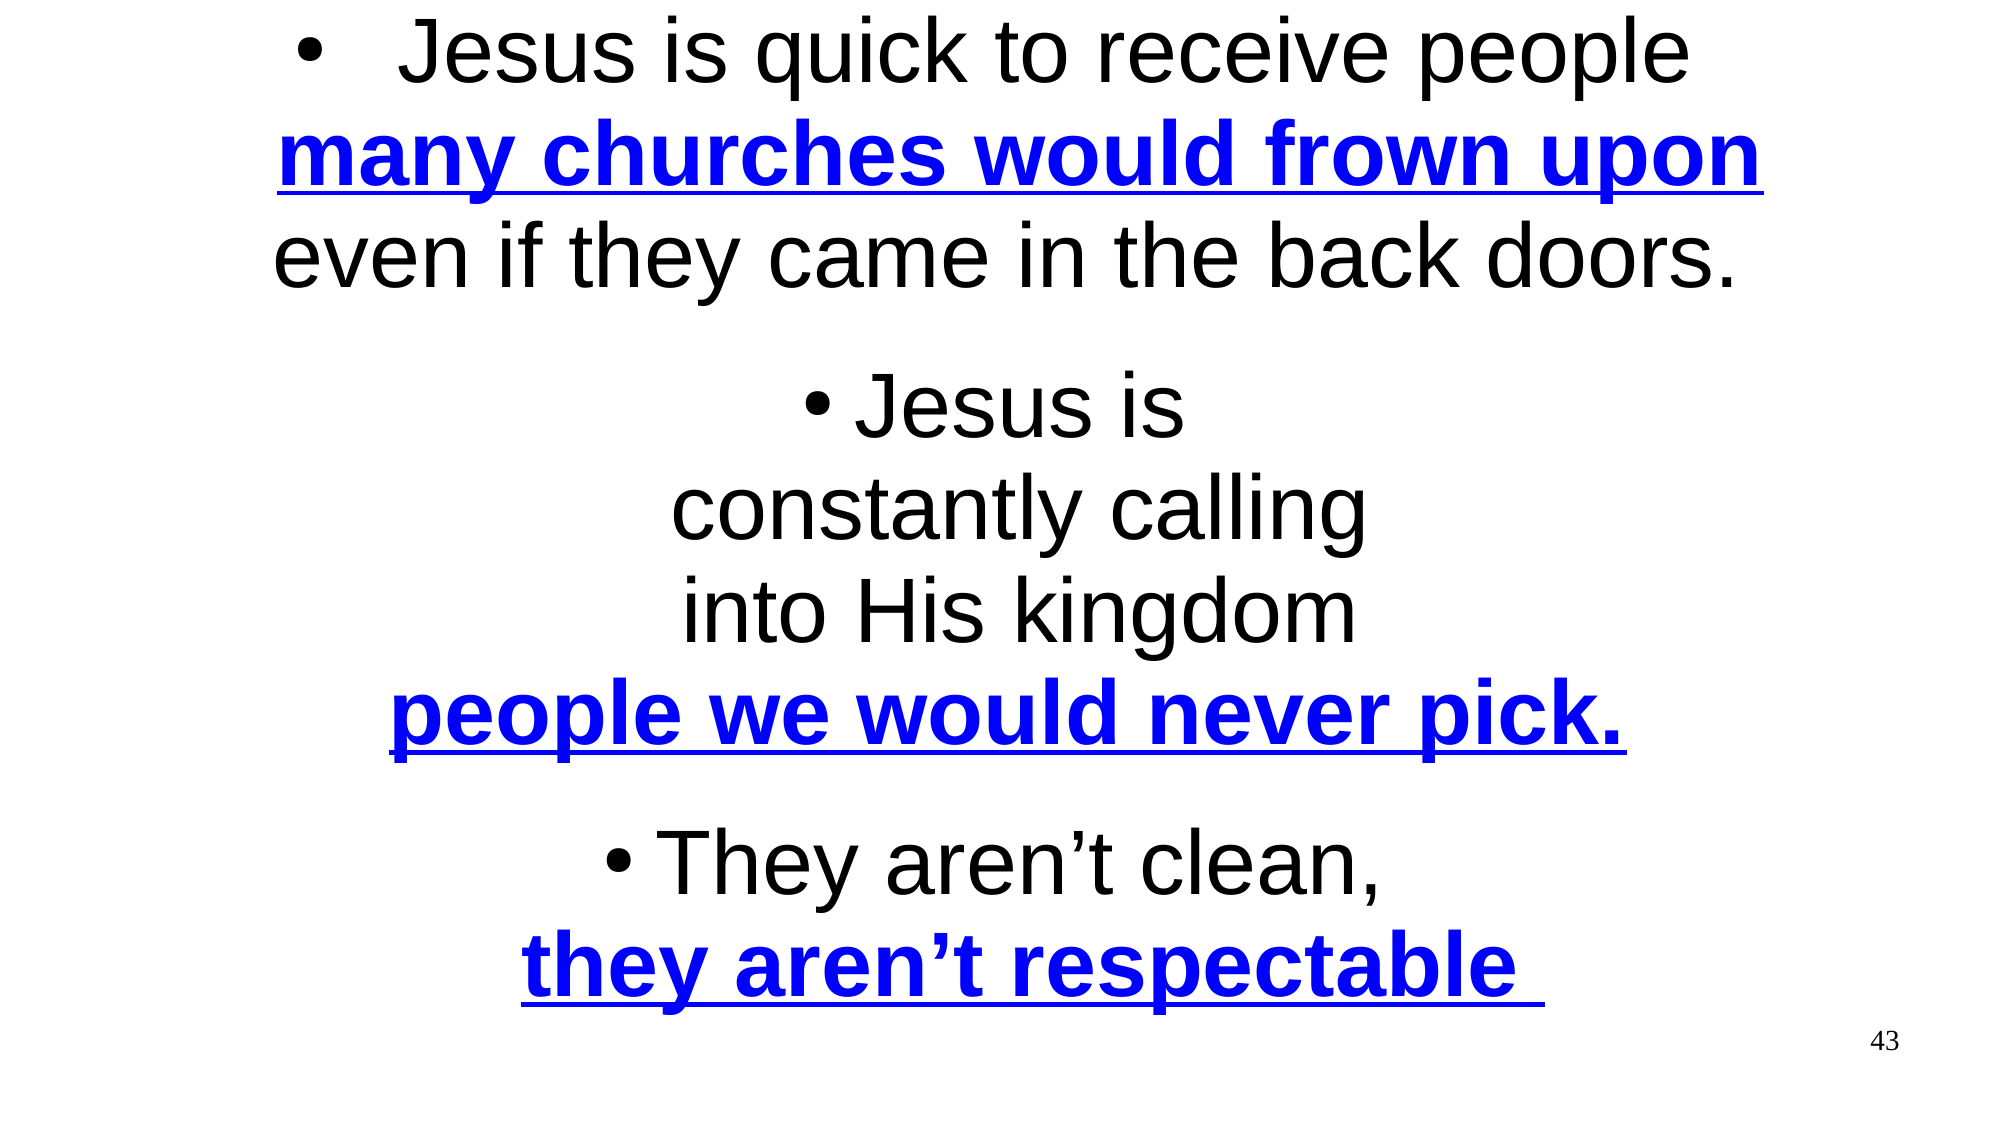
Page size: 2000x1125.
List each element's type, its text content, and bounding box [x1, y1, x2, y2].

list Jesus is quick to receive people many churches would frown upon even if they came in the back doors. Jesus is constantly calling into His kingdom people we would never pick. They aren’t clean, they aren’t respectable [0, 0, 1996, 1123]
